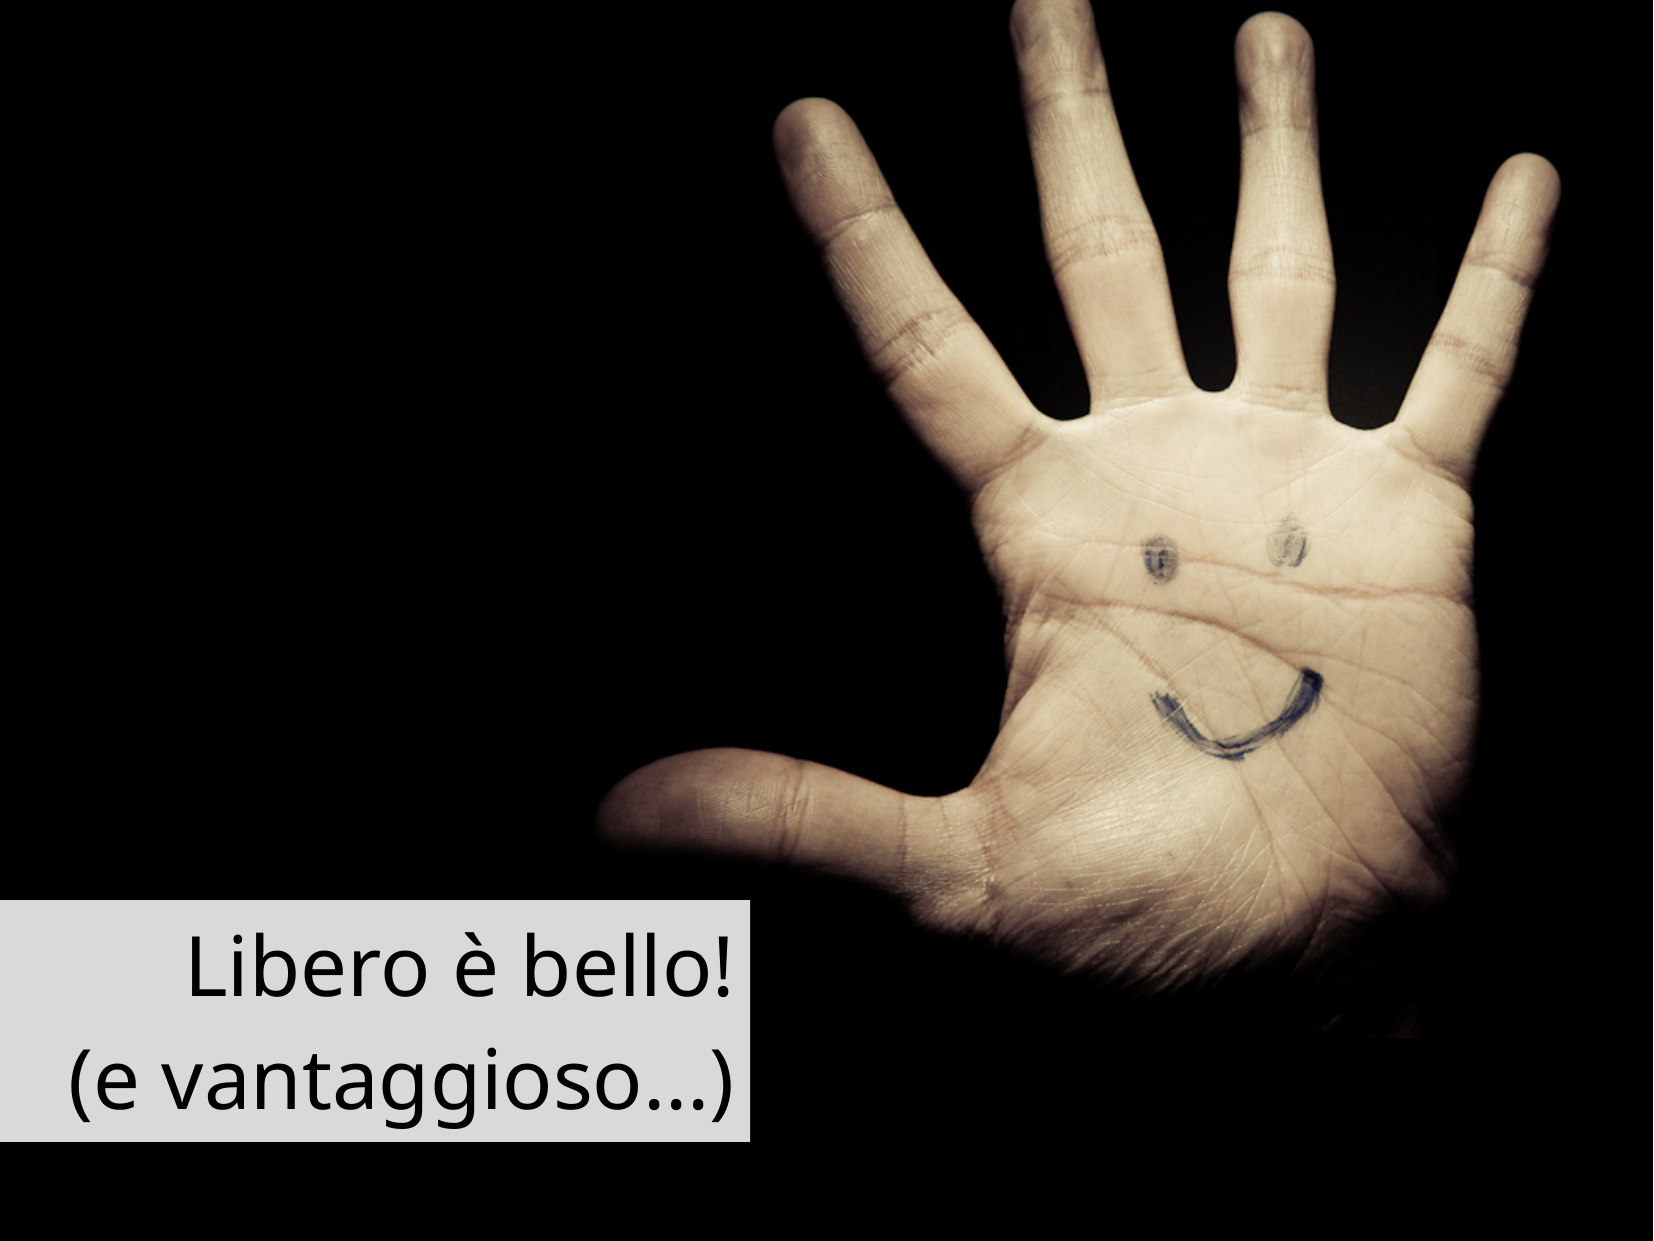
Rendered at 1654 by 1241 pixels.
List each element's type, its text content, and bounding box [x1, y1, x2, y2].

picture [412, 0, 1653, 1038]
text_box Libero è bello! (e vantaggioso...) [0, 899, 751, 907]
